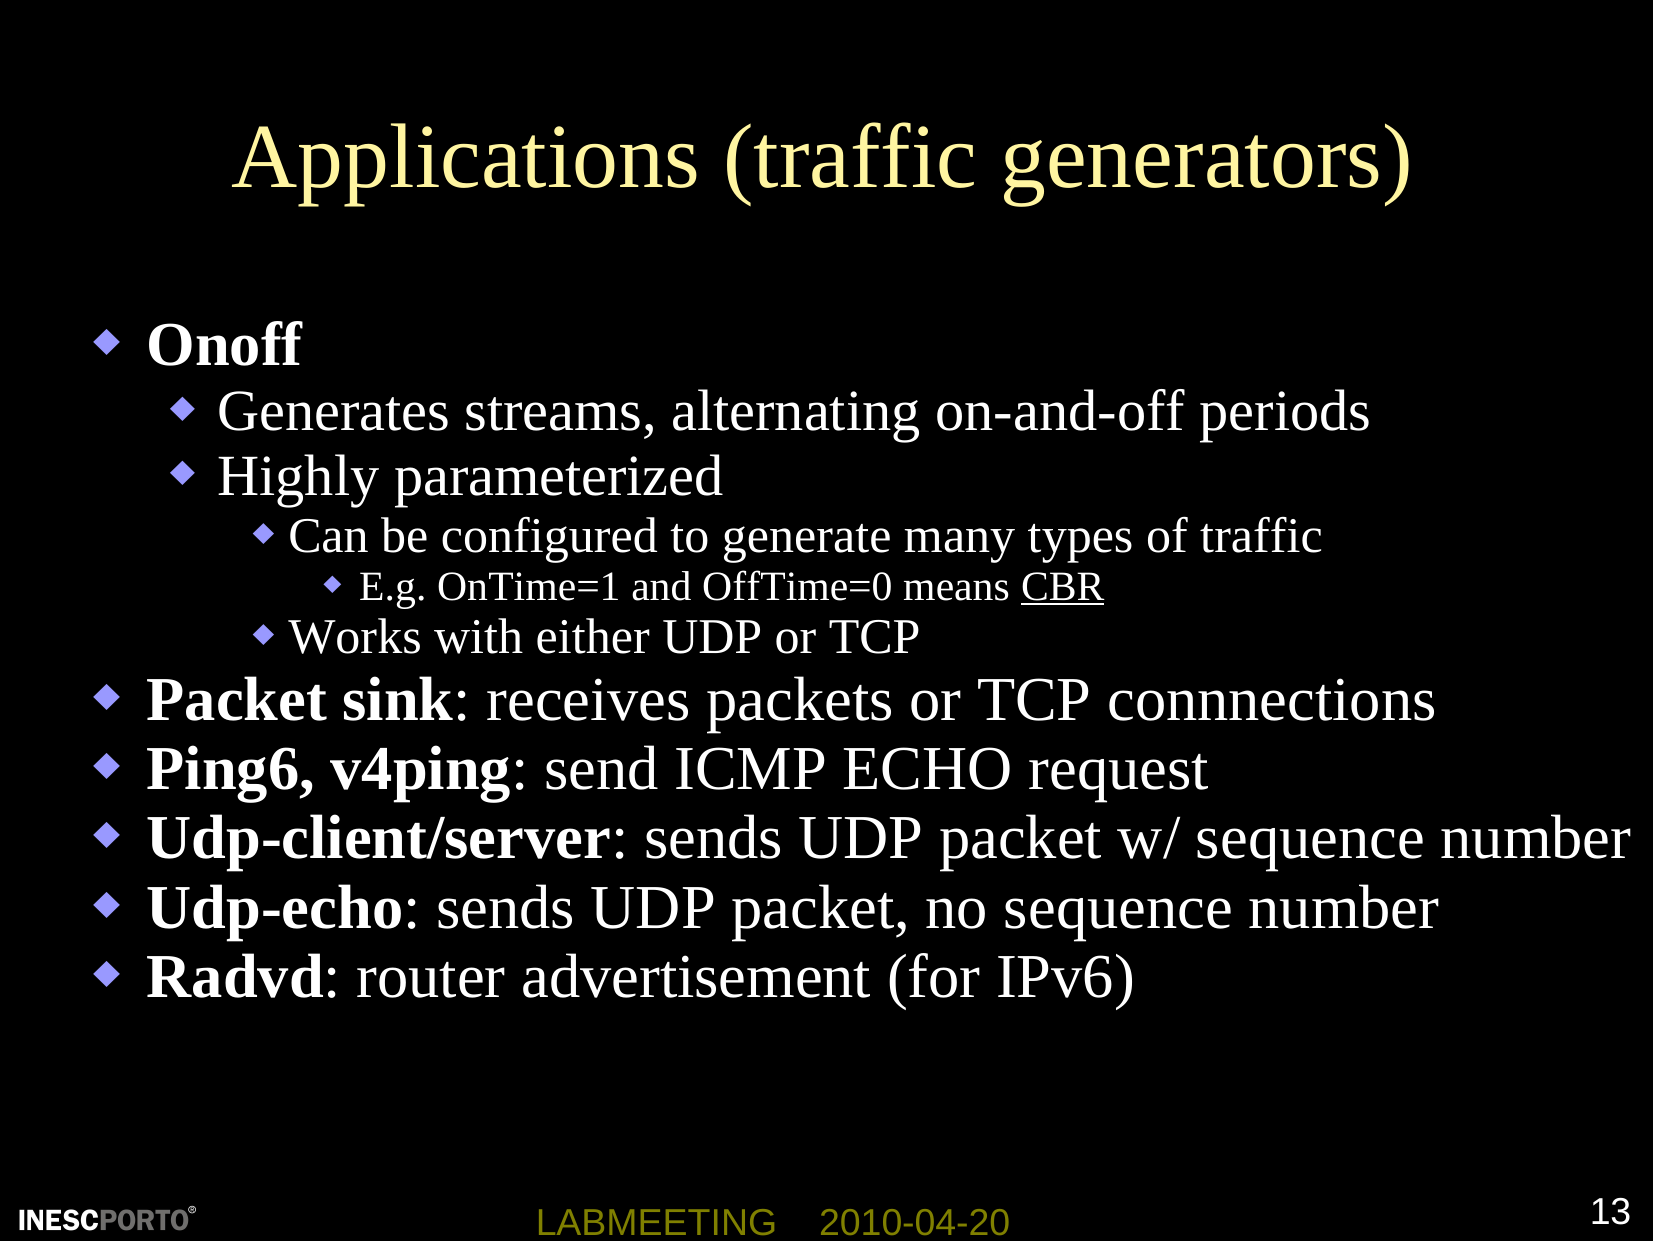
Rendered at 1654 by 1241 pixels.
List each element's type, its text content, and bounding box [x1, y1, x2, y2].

title Applications (traffic generators) [40, 56, 1607, 257]
list Onoff Generates streams, alternating on-and-off periods Highly parameterized Can be configured to generate many types of traffic E.g. OnTime=1 and OffTime=0 means CBR Works with either UDP or TCP Packet sink: receives packets or TCP connnections Ping6, v4ping: send ICMP ECHO request Udp-client/server: sends UDP packet w/ sequence number Udp-echo: sends UDP packet, no sequence number Radvd: router advertisement (for IPv6) [75, 309, 1653, 1114]
picture [9, 1181, 201, 1241]
